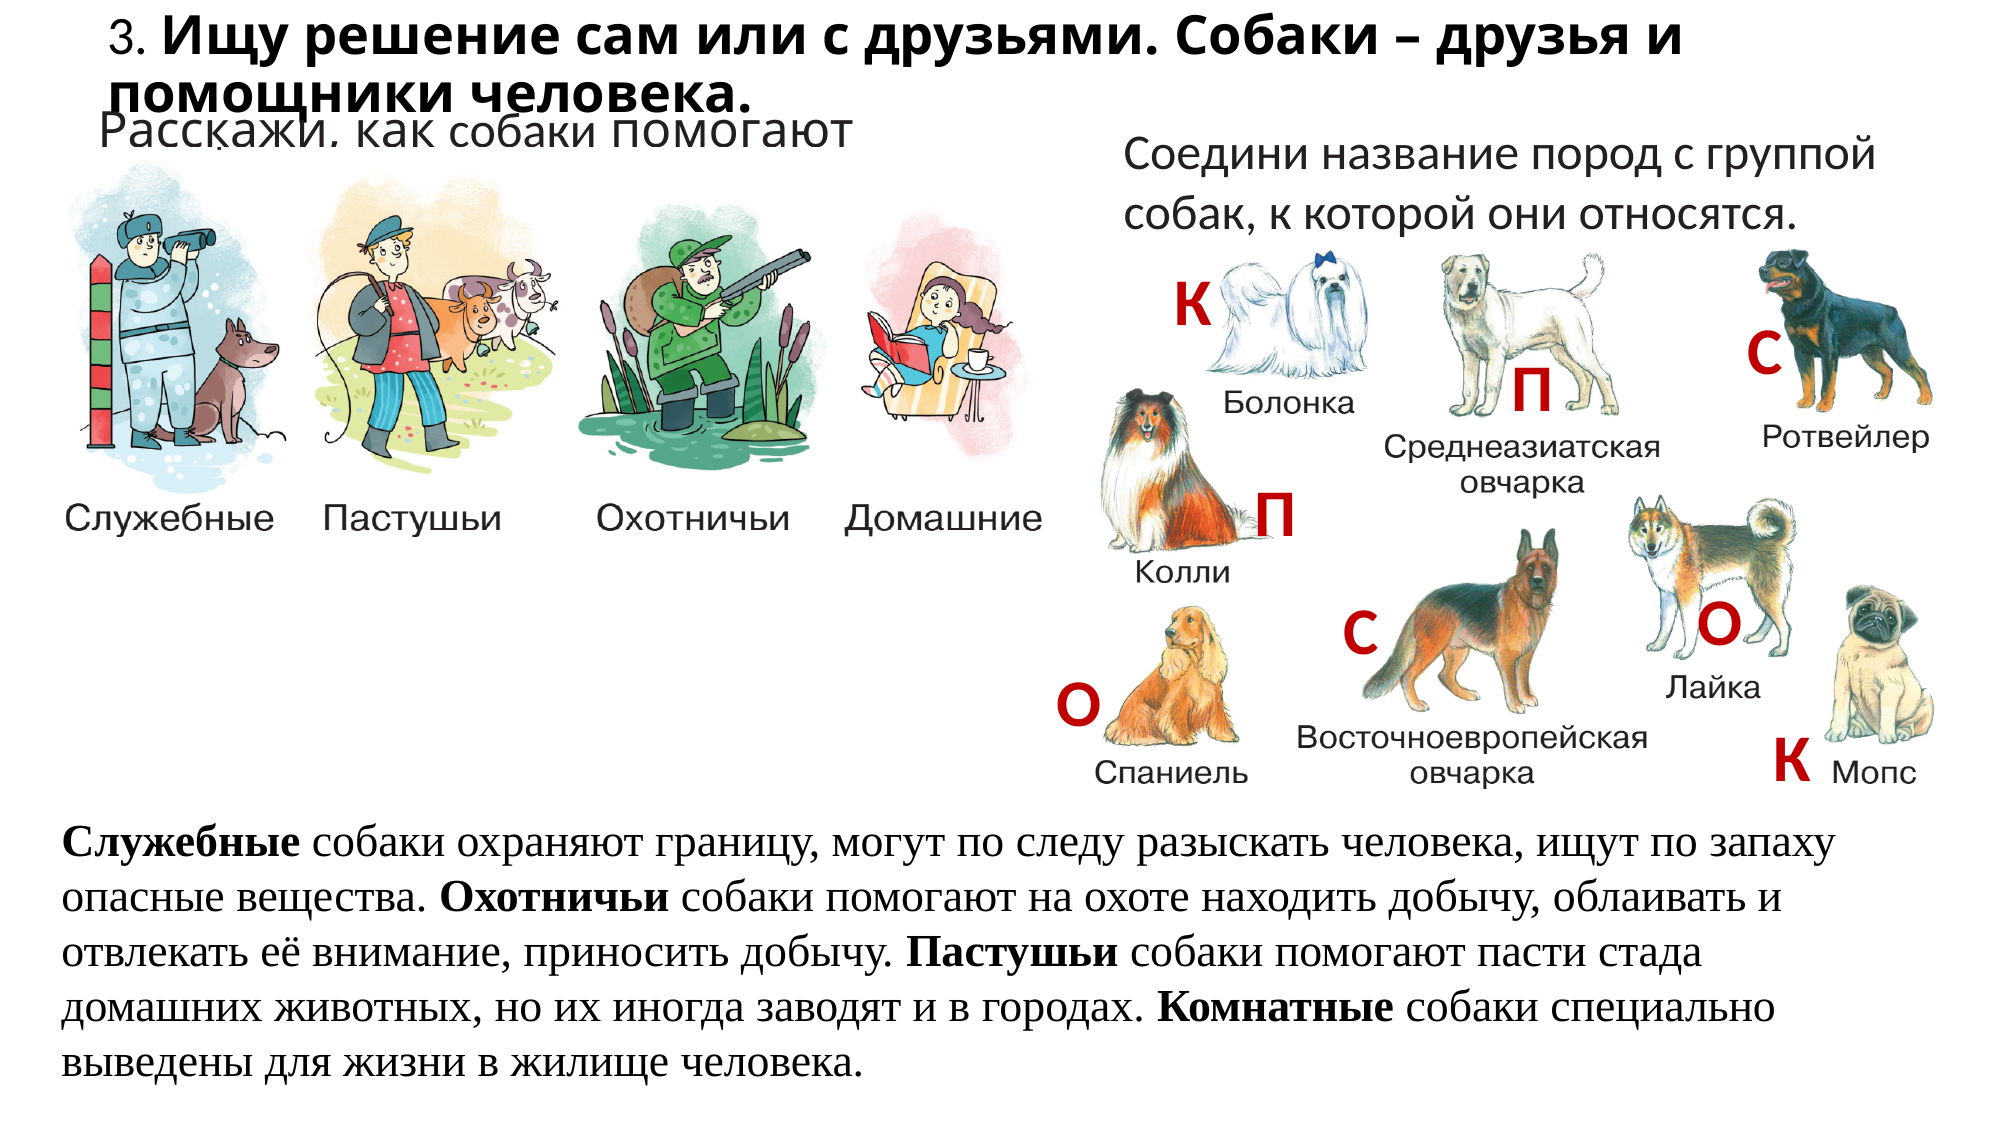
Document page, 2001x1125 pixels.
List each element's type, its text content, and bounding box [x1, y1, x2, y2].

text_box Соедини название пород с группой собак, к которой они относятся. [1109, 112, 1954, 241]
text_box С [1328, 580, 1395, 677]
picture [22, 147, 1954, 803]
text_box С [1732, 300, 1799, 397]
text_box Служебные собаки охраняют границу, могут по следу разыскать человека, ищут по запаху опасные вещества. Охотничьи собаки помогают на охоте находить добычу, облаивать и отвлекать её внимание, приносить добычу. Пастушьи собаки помогают пасти стада домашних животных, но их иногда заводят и в городах. Комнатные собаки специально выведены для жизни в жилище человека. [46, 803, 1899, 1093]
text_box О [1041, 652, 1118, 749]
title 3. Ищу решение сам или с друзьями. Собаки – друзья и помощники человека. [92, 0, 1974, 105]
text_box К [1159, 251, 1228, 347]
text_box О [1682, 570, 1759, 667]
text_box К [1758, 706, 1827, 803]
text_box П [1239, 462, 1313, 558]
text_box Расскажи, как собаки помогают человеку. [82, 90, 1082, 225]
text_box П [1495, 337, 1569, 434]
